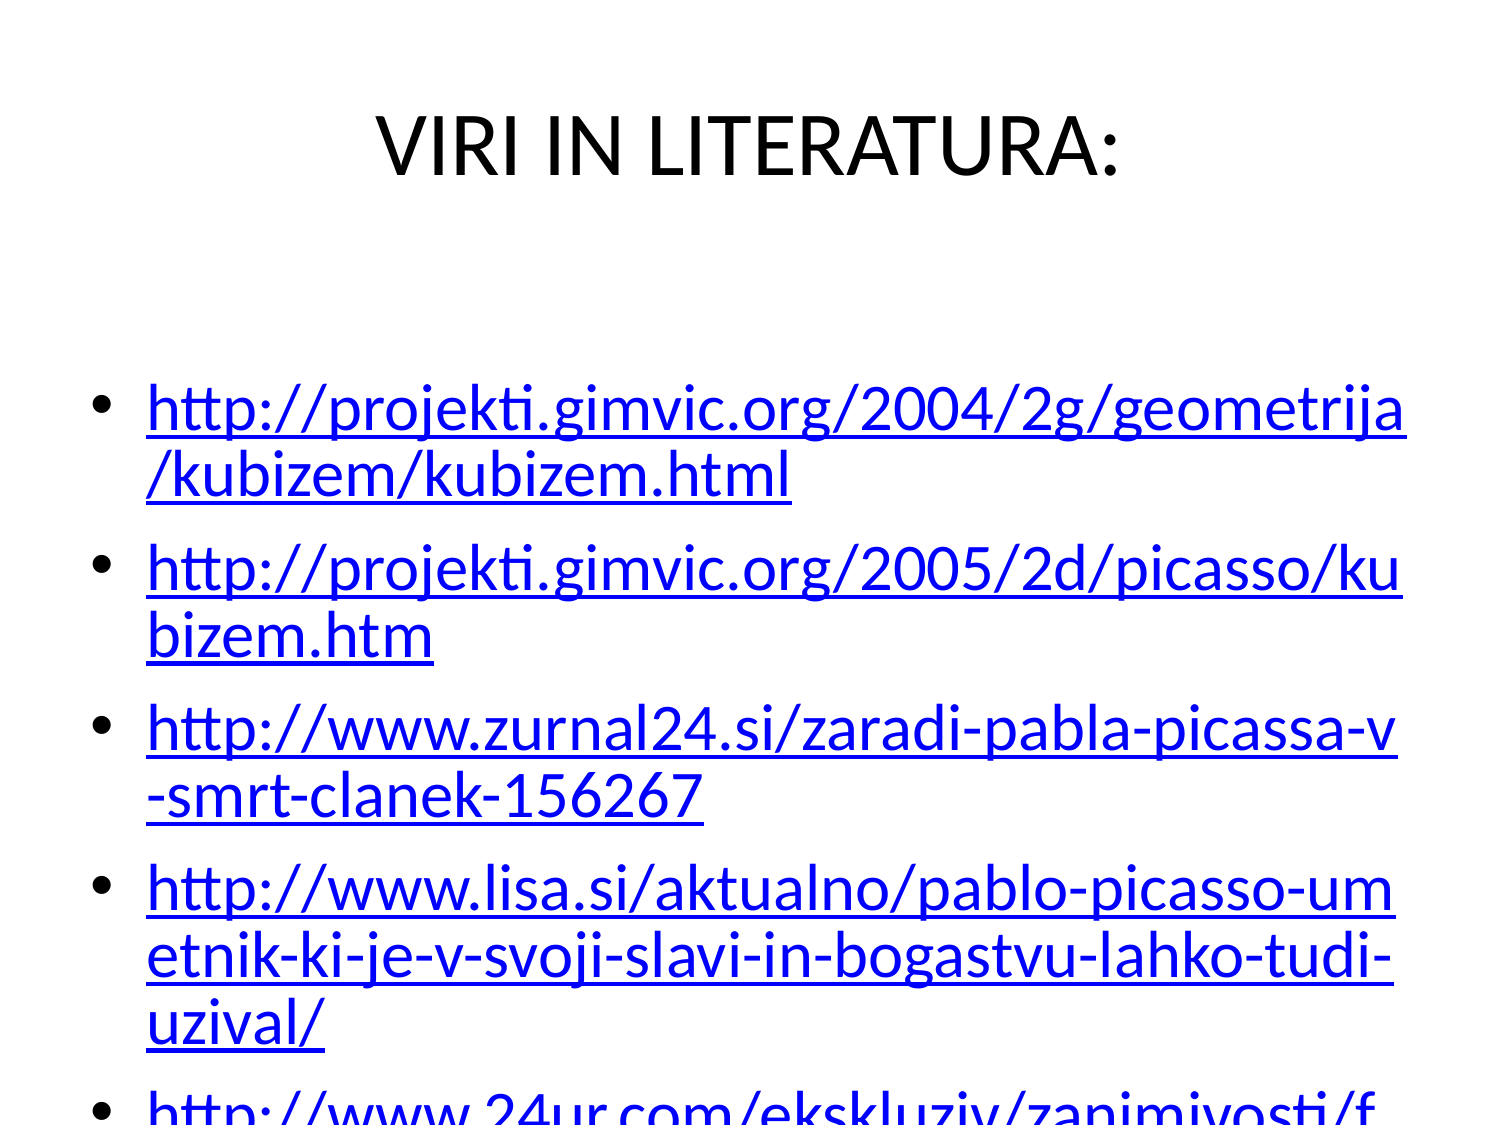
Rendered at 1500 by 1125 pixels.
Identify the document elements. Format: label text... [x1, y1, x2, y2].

title VIRI IN LITERATURA: [75, 45, 1425, 233]
list http://projekti.gimvic.org/2004/2g/geometrija/kubizem/kubizem.html http://projekti.gimvic.org/2005/2d/picasso/kubizem.htm http://www.zurnal24.si/zaradi-pabla-picassa-v-smrt-clanek-156267 http://www.lisa.si/aktualno/pablo-picasso-umetnik-ki-je-v-svoji-slavi-in-bogastvu-lahko-tudi-uzival/ http://www.24ur.com/ekskluziv/zanimivosti/foto-naslikal-skoraj-toliko-slik-kot-zamenjal-zensk.html [75, 262, 1425, 1005]
